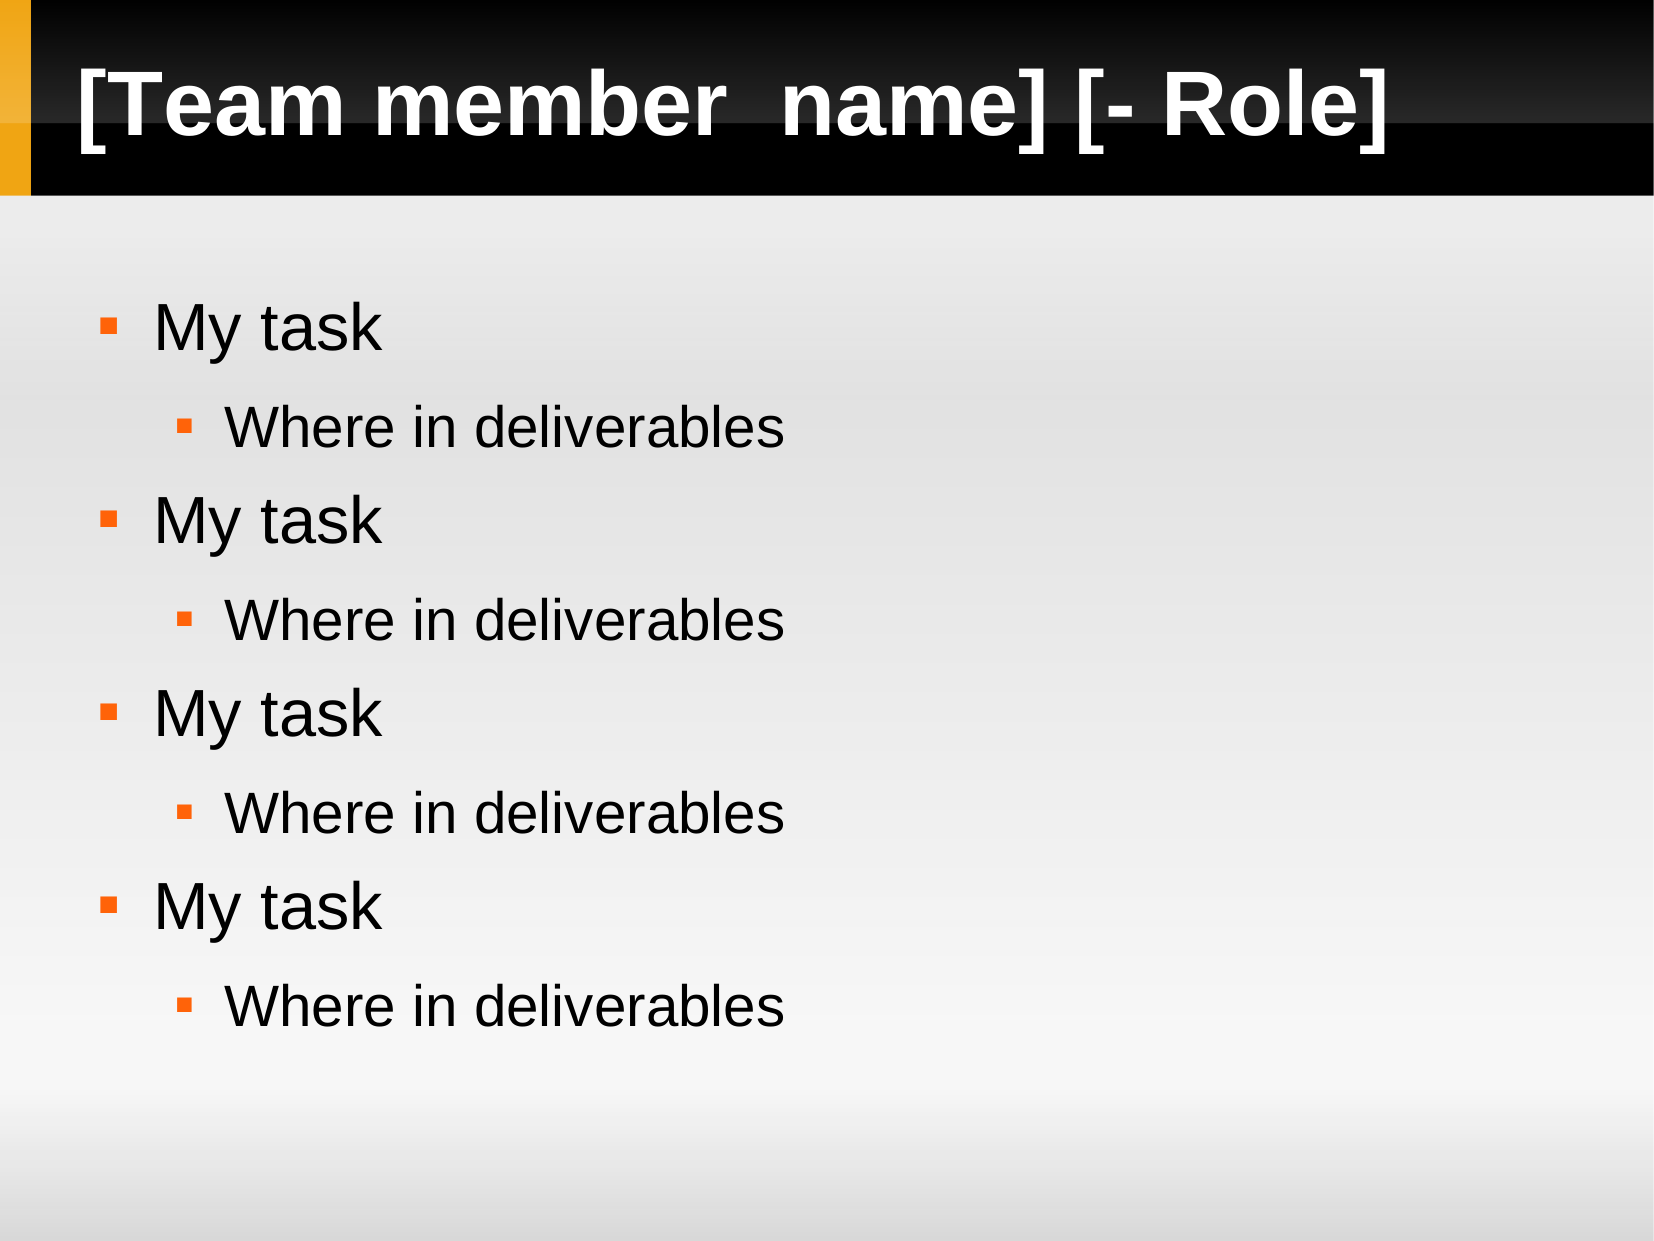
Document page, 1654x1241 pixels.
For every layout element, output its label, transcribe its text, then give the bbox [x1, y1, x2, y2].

list My task Where in deliverables My task Where in deliverables My task Where in deliverables My task Where in deliverables [82, 290, 1571, 1137]
title [Team member name] [- Role] [76, 0, 1565, 208]
picture [0, 0, 1654, 1241]
